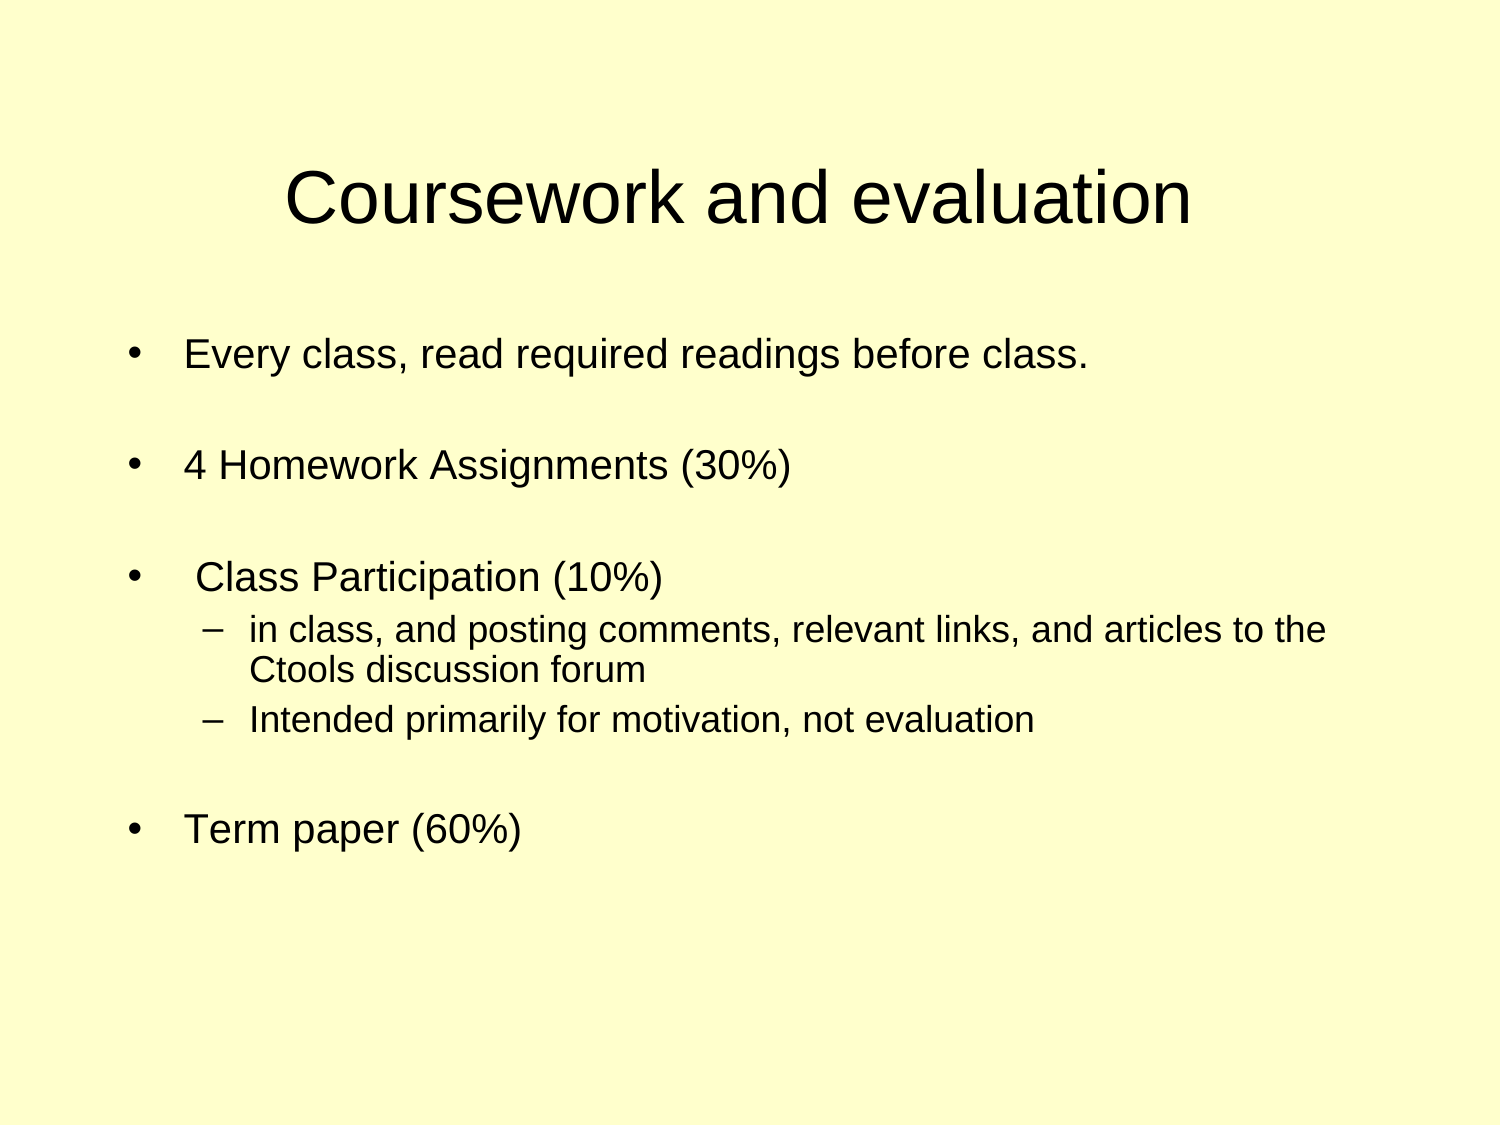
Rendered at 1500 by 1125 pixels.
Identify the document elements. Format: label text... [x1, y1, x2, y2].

list Every class, read required readings before class. 4 Homework Assignments (30%) Class Participation (10%) in class, and posting comments, relevant links, and articles to the Ctools discussion forum Intended primarily for motivation, not evaluation Term paper (60%) [112, 324, 1388, 1030]
title Coursework and evaluation [112, 99, 1388, 288]
